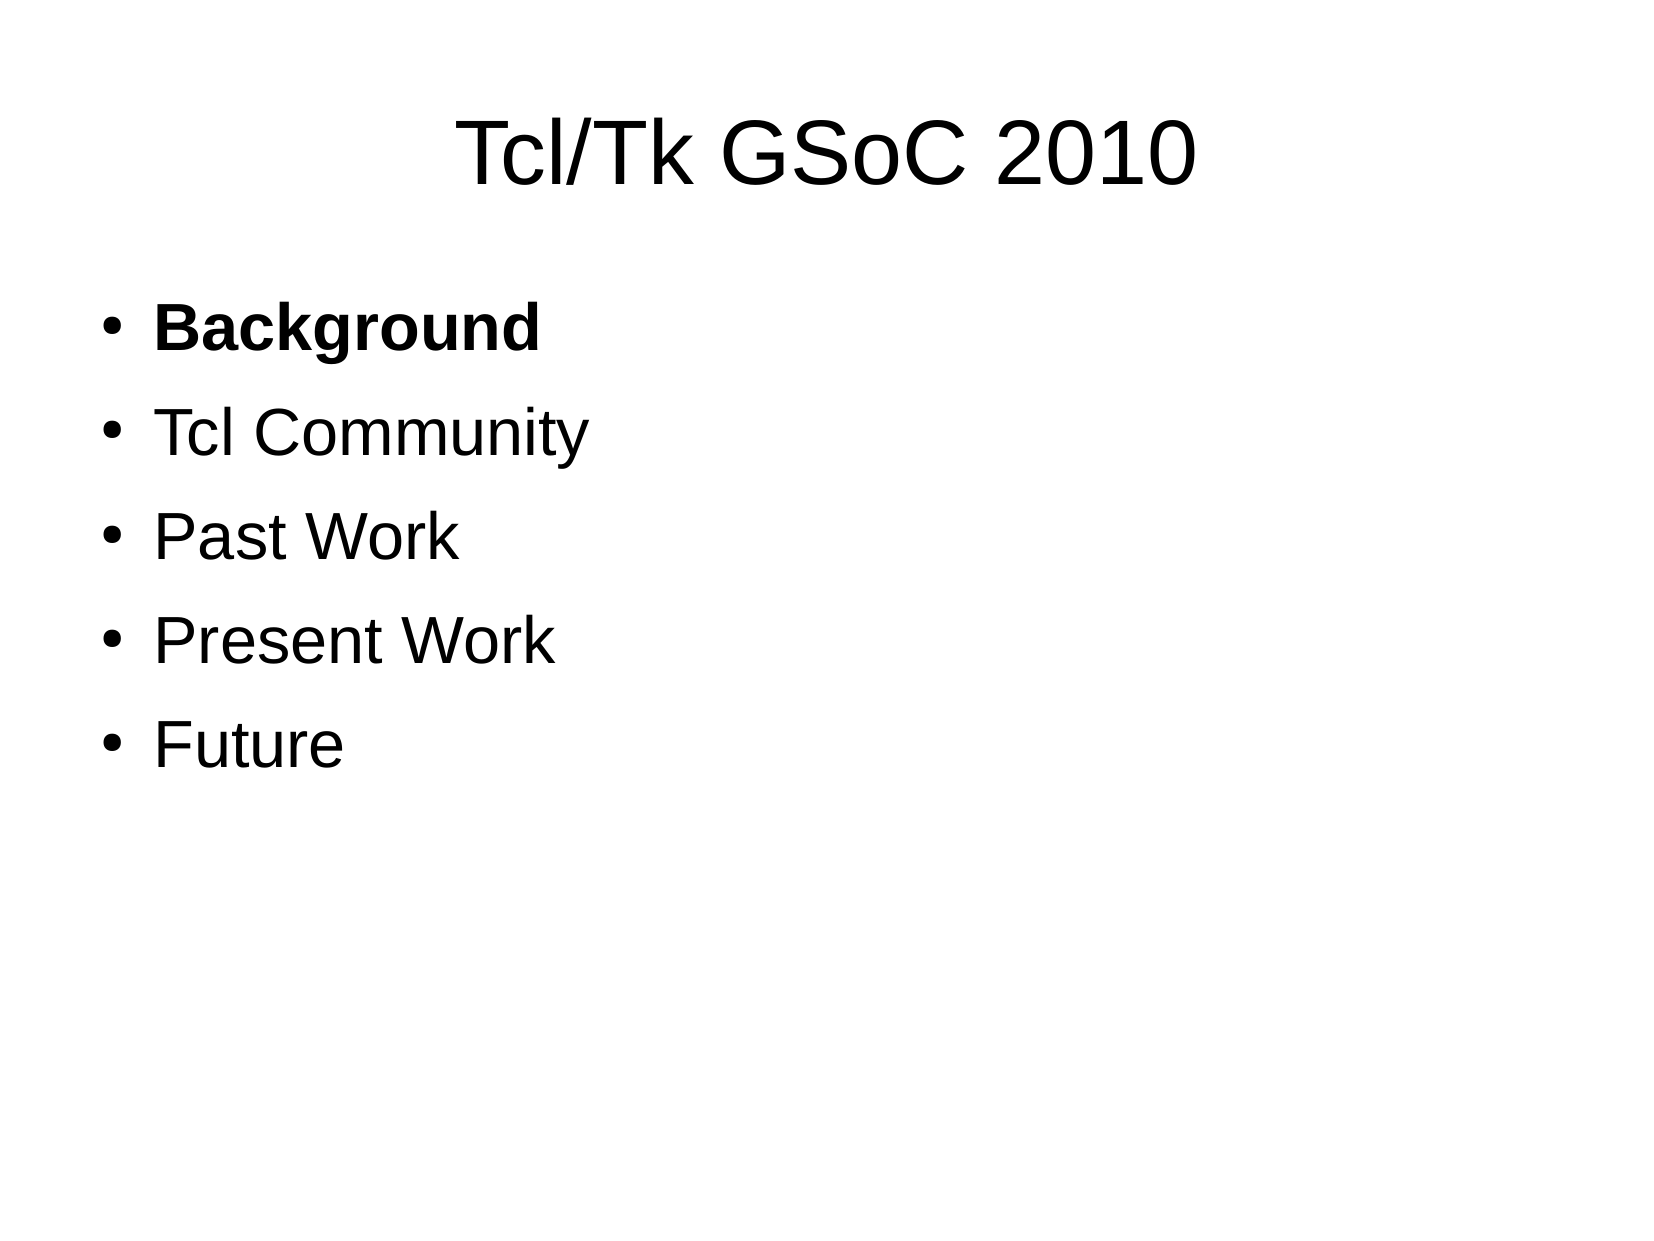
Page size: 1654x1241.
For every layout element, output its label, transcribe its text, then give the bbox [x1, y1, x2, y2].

title Tcl/Tk GSoC 2010 [82, 56, 1571, 250]
list Background Tcl Community Past Work Present Work Future [82, 290, 1571, 1094]
